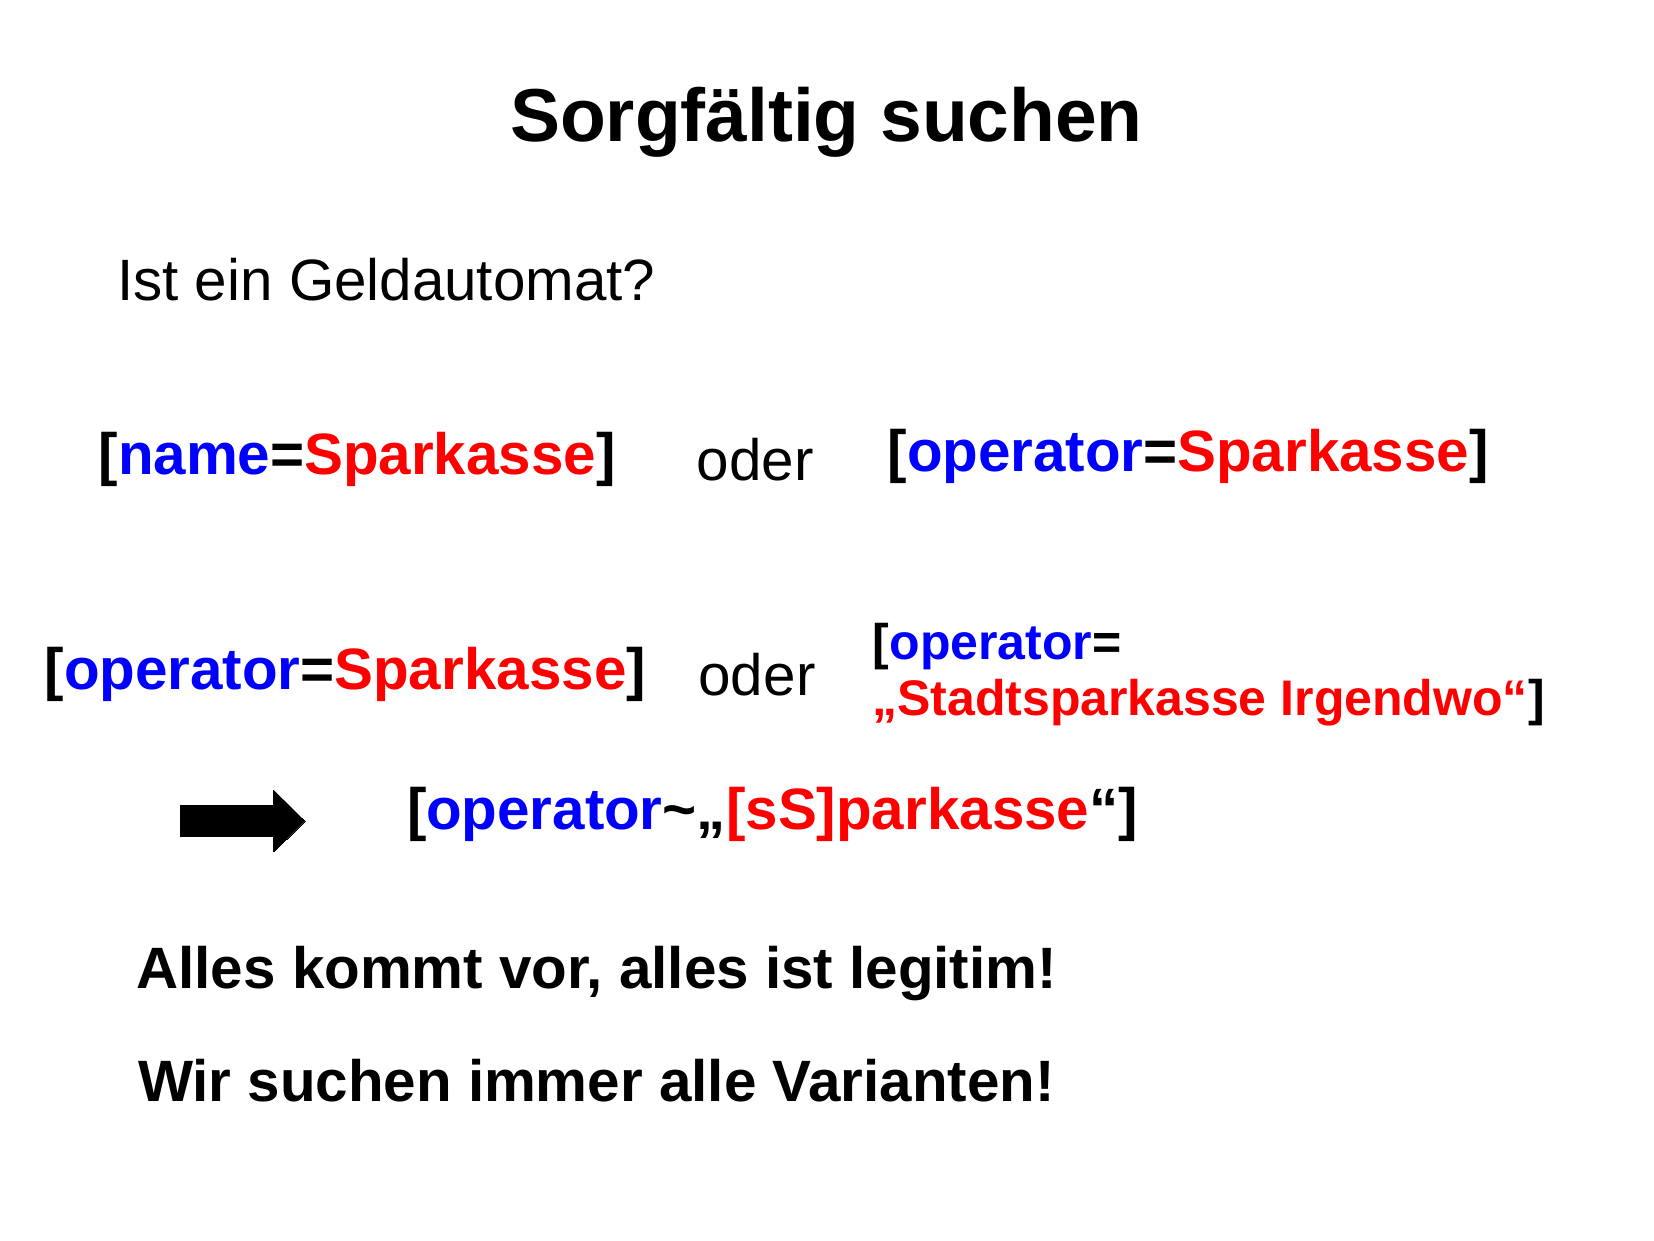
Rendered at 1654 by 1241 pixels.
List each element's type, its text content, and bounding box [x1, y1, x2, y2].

text_box Wir suchen immer alle Varianten! [123, 1041, 1071, 1122]
text_box Sorgfältig suchen [495, 65, 1159, 165]
text_box Ist ein Geldautomat? [102, 240, 672, 321]
text_box [name=Sparkasse] [84, 414, 632, 495]
text_box [operator~„[sS]parkasse“] [392, 769, 1154, 850]
text_box Alles kommt vor, alles ist legitim! [121, 928, 1073, 1009]
text_box oder [682, 420, 829, 501]
text_box [operator=Sparkasse] [873, 411, 1505, 492]
text_box [operator=Sparkasse] [30, 629, 662, 710]
text_box [operator= „Stadtsparkasse Irgendwo“] [857, 607, 1561, 734]
text_box oder [683, 635, 831, 721]
text_box [180, 790, 306, 852]
